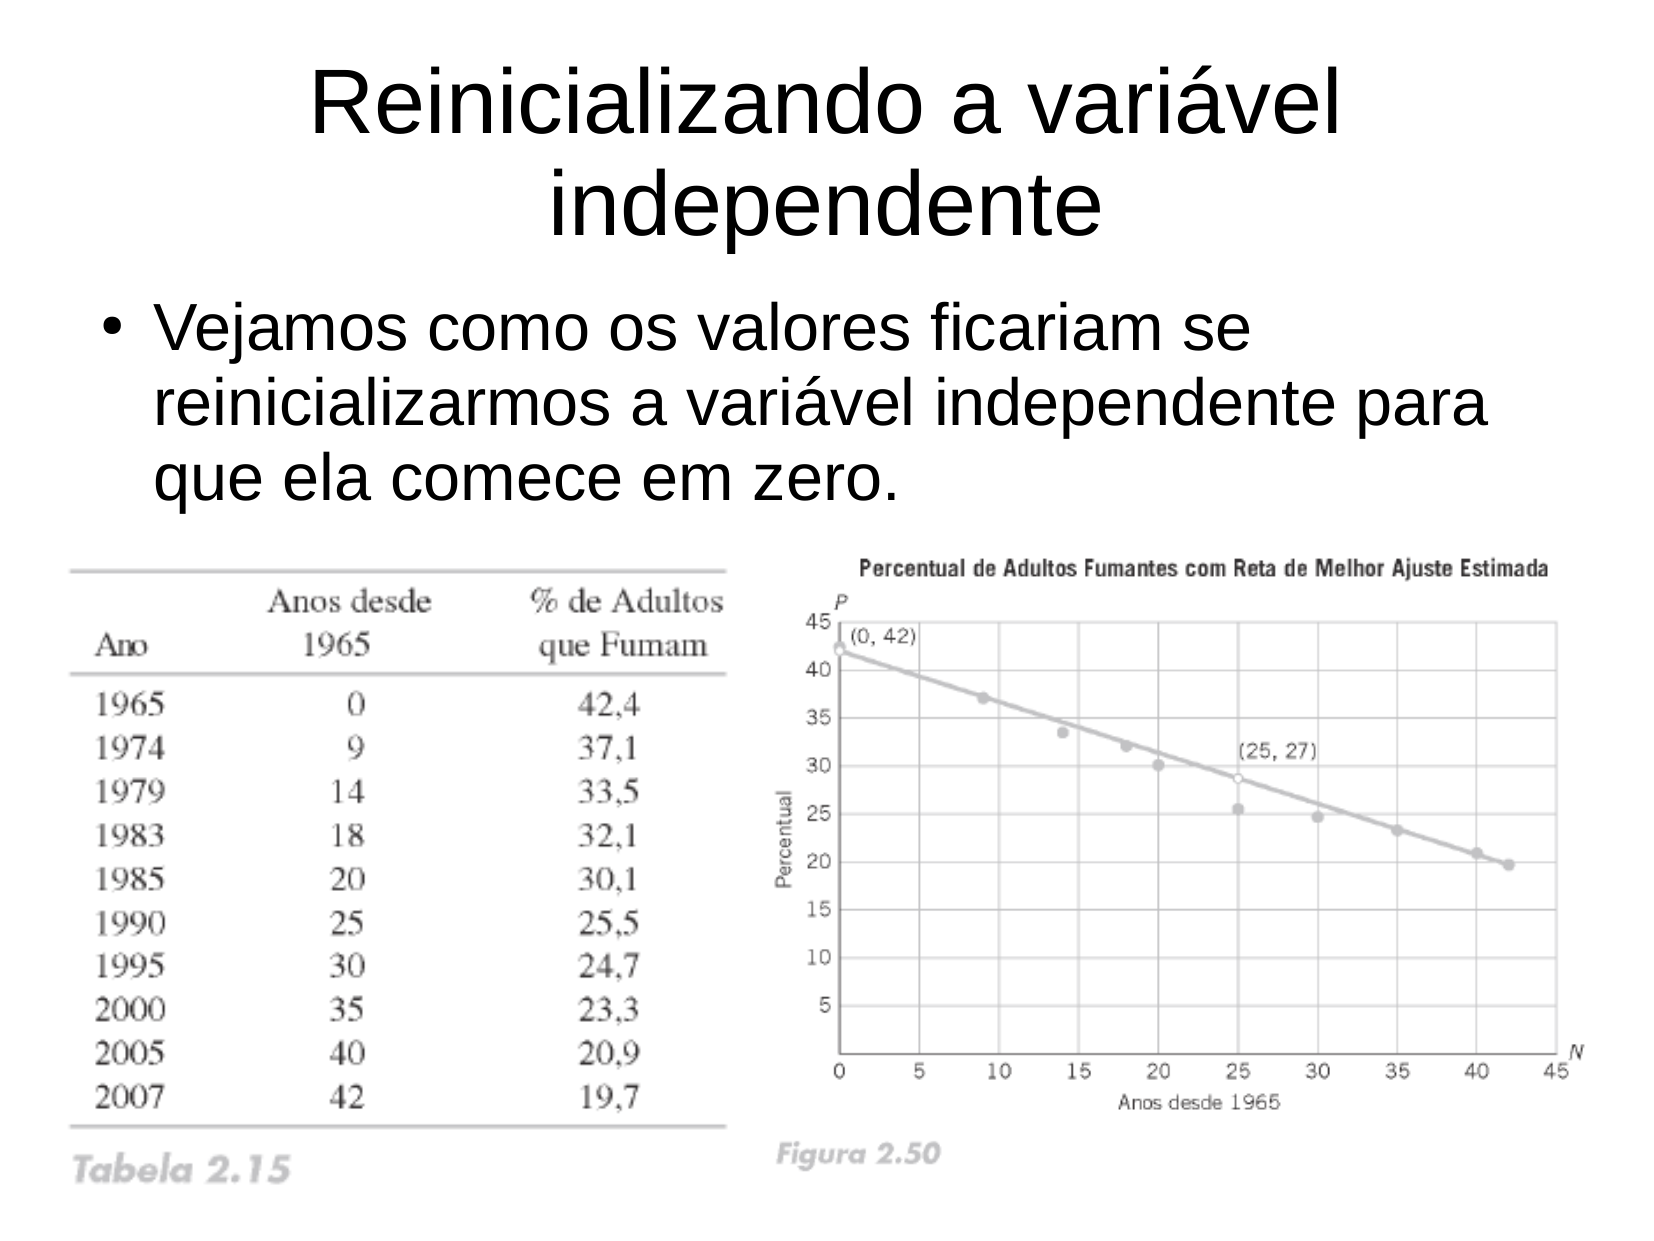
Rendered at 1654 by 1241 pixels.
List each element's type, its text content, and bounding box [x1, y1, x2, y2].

list Vejamos como os valores ficariam se reinicializarmos a variável independente para que ela comece em zero. [82, 290, 1571, 538]
picture [23, 528, 1604, 1217]
title Reinicializando a variável independente [82, 49, 1571, 257]
